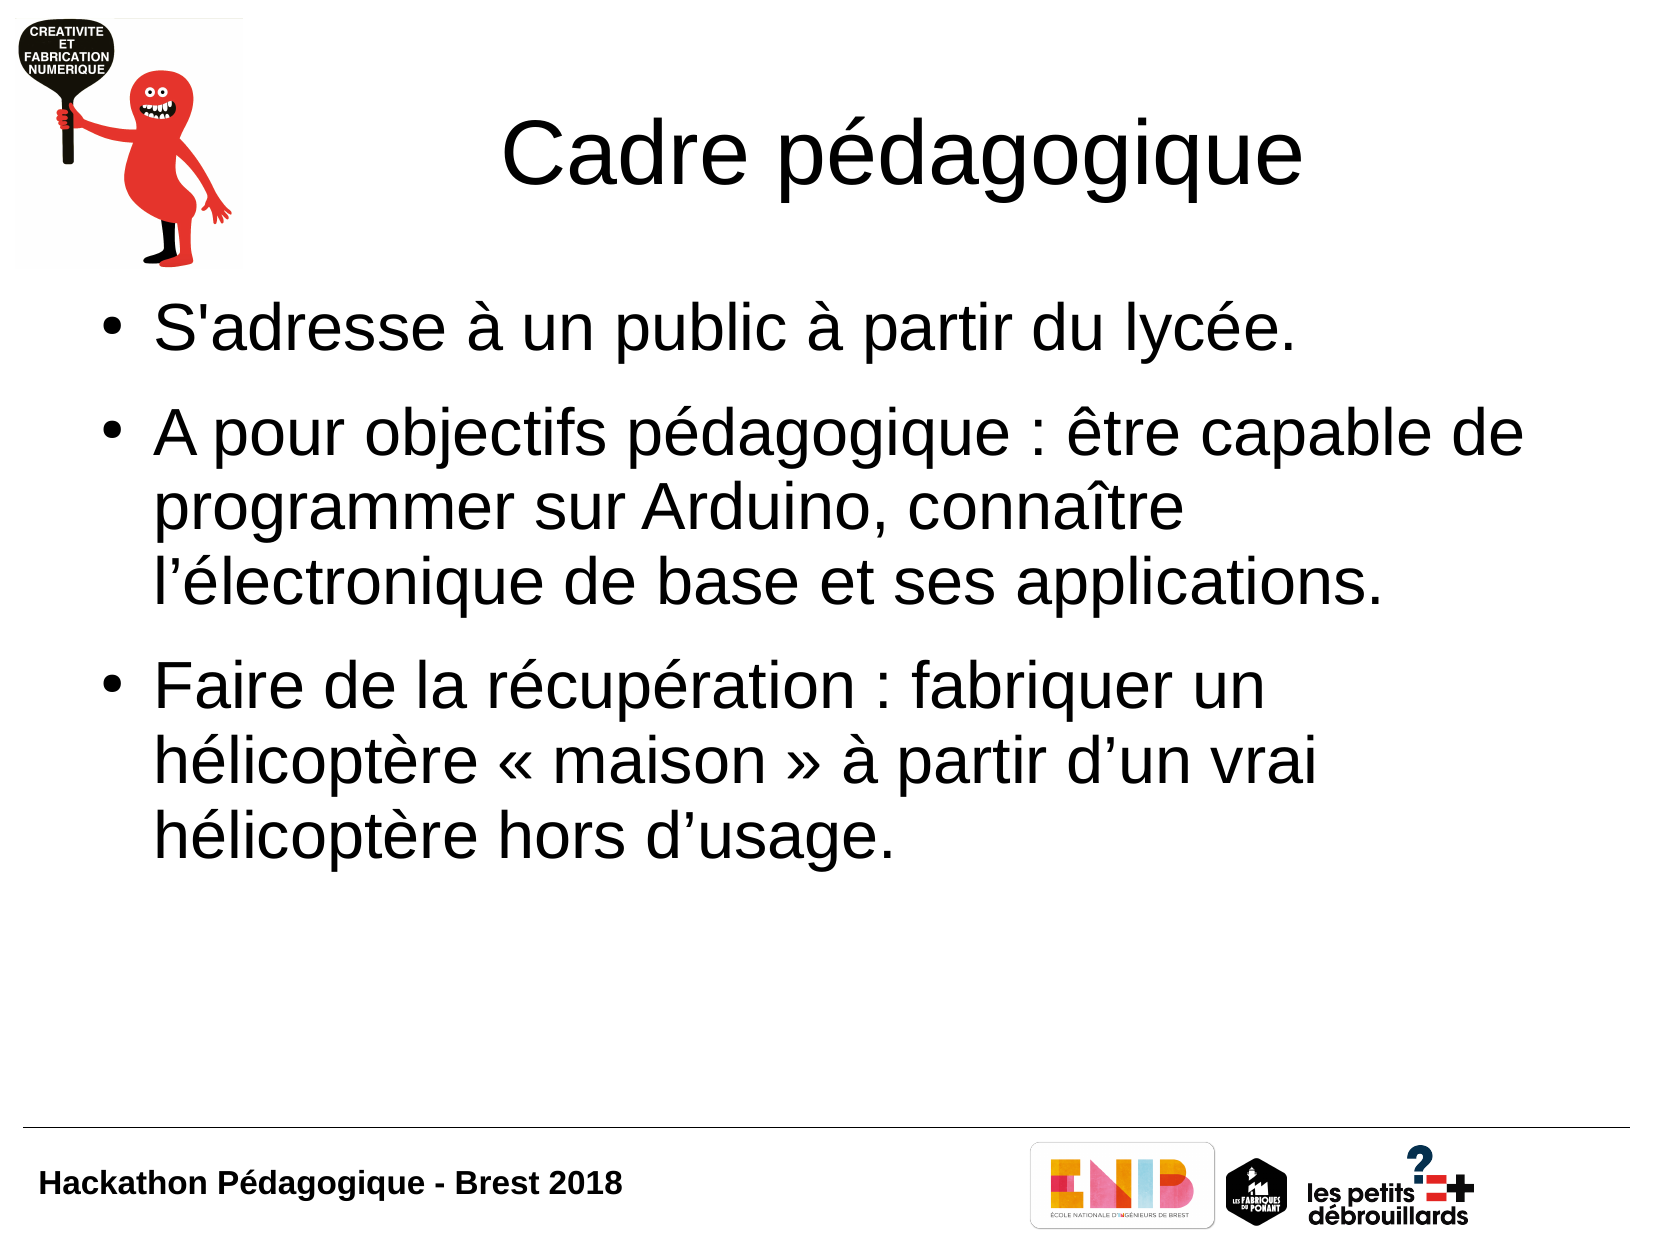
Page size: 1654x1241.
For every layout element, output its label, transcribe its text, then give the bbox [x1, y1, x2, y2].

picture [15, 18, 243, 269]
list S'adresse à un public à partir du lycée. A pour objectifs pédagogique : être capable de programmer sur Arduino, connaître l’électronique de base et ses applications. Faire de la récupération : fabriquer un hélicoptère « maison » à partir d’un vrai hélicoptère hors d’usage. [82, 290, 1571, 1109]
text_box Hackathon Pédagogique - Brest 2018 [23, 1157, 945, 1210]
picture [1015, 1127, 1287, 1241]
title Cadre pédagogique [243, 49, 1571, 257]
picture [1308, 1145, 1474, 1225]
